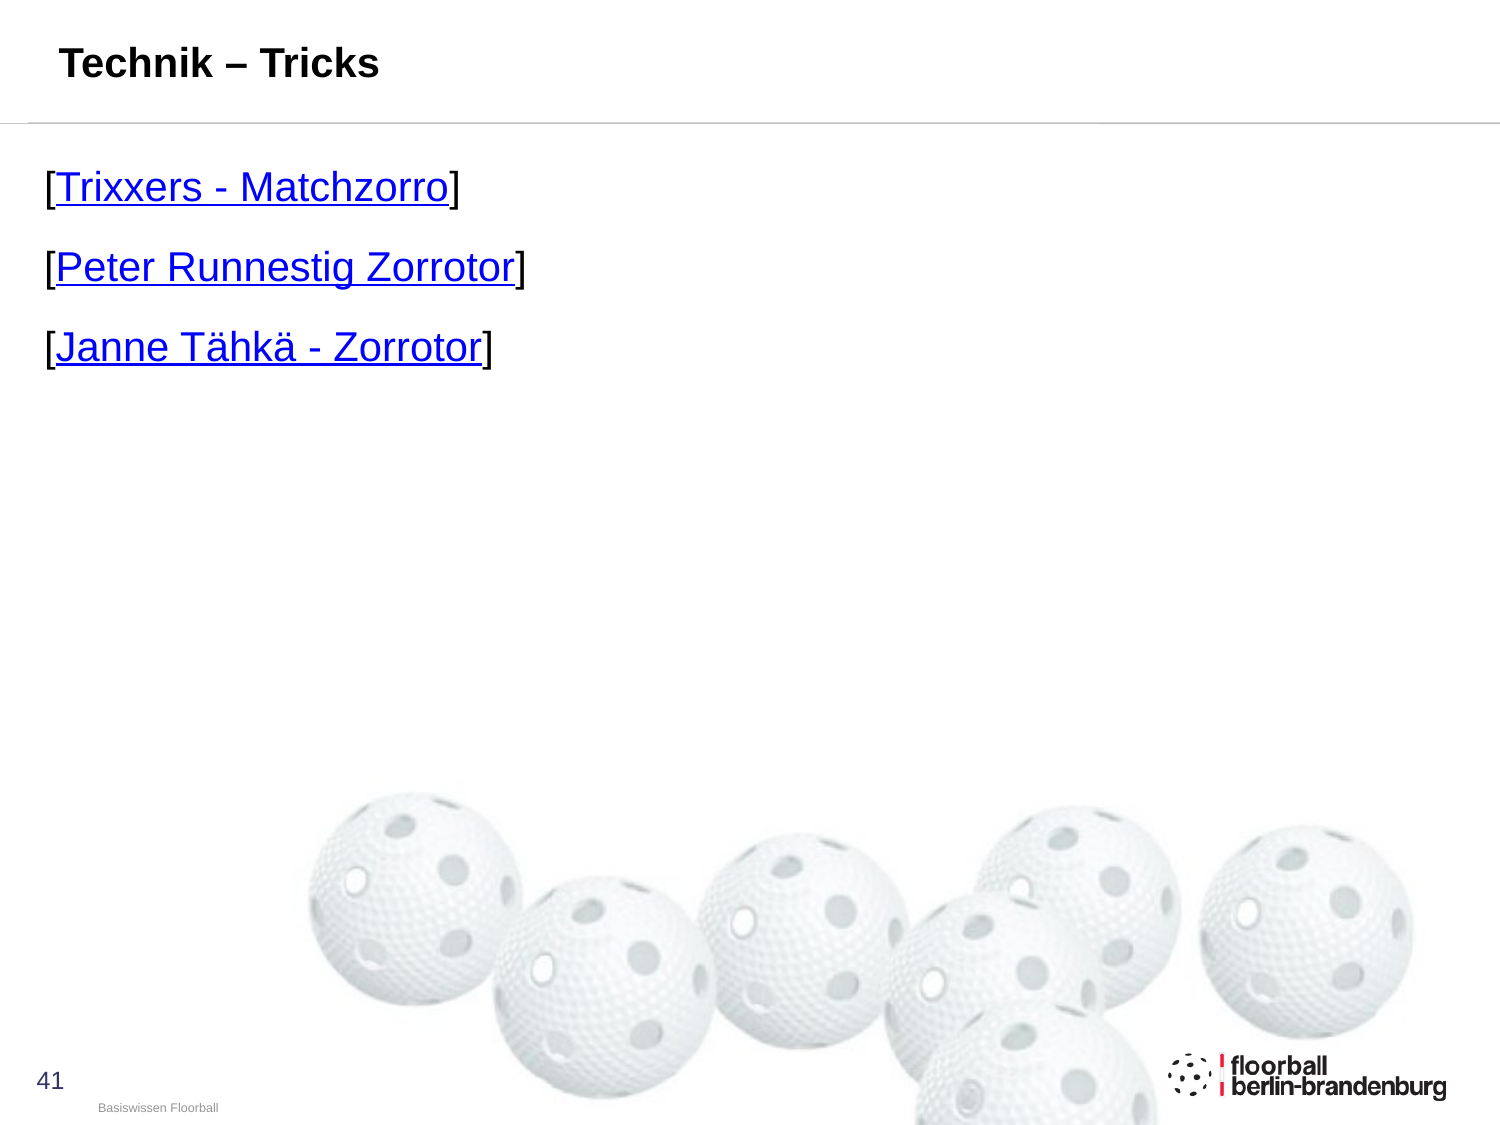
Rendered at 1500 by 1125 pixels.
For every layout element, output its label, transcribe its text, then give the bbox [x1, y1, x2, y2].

picture [242, 355, 1483, 1125]
text_box [Trixxers - Matchzorro] [Peter Runnestig Zorrotor] [Janne Tähkä - Zorrotor] [29, 152, 1466, 1013]
text_box Technik – Tricks [43, 28, 1466, 94]
